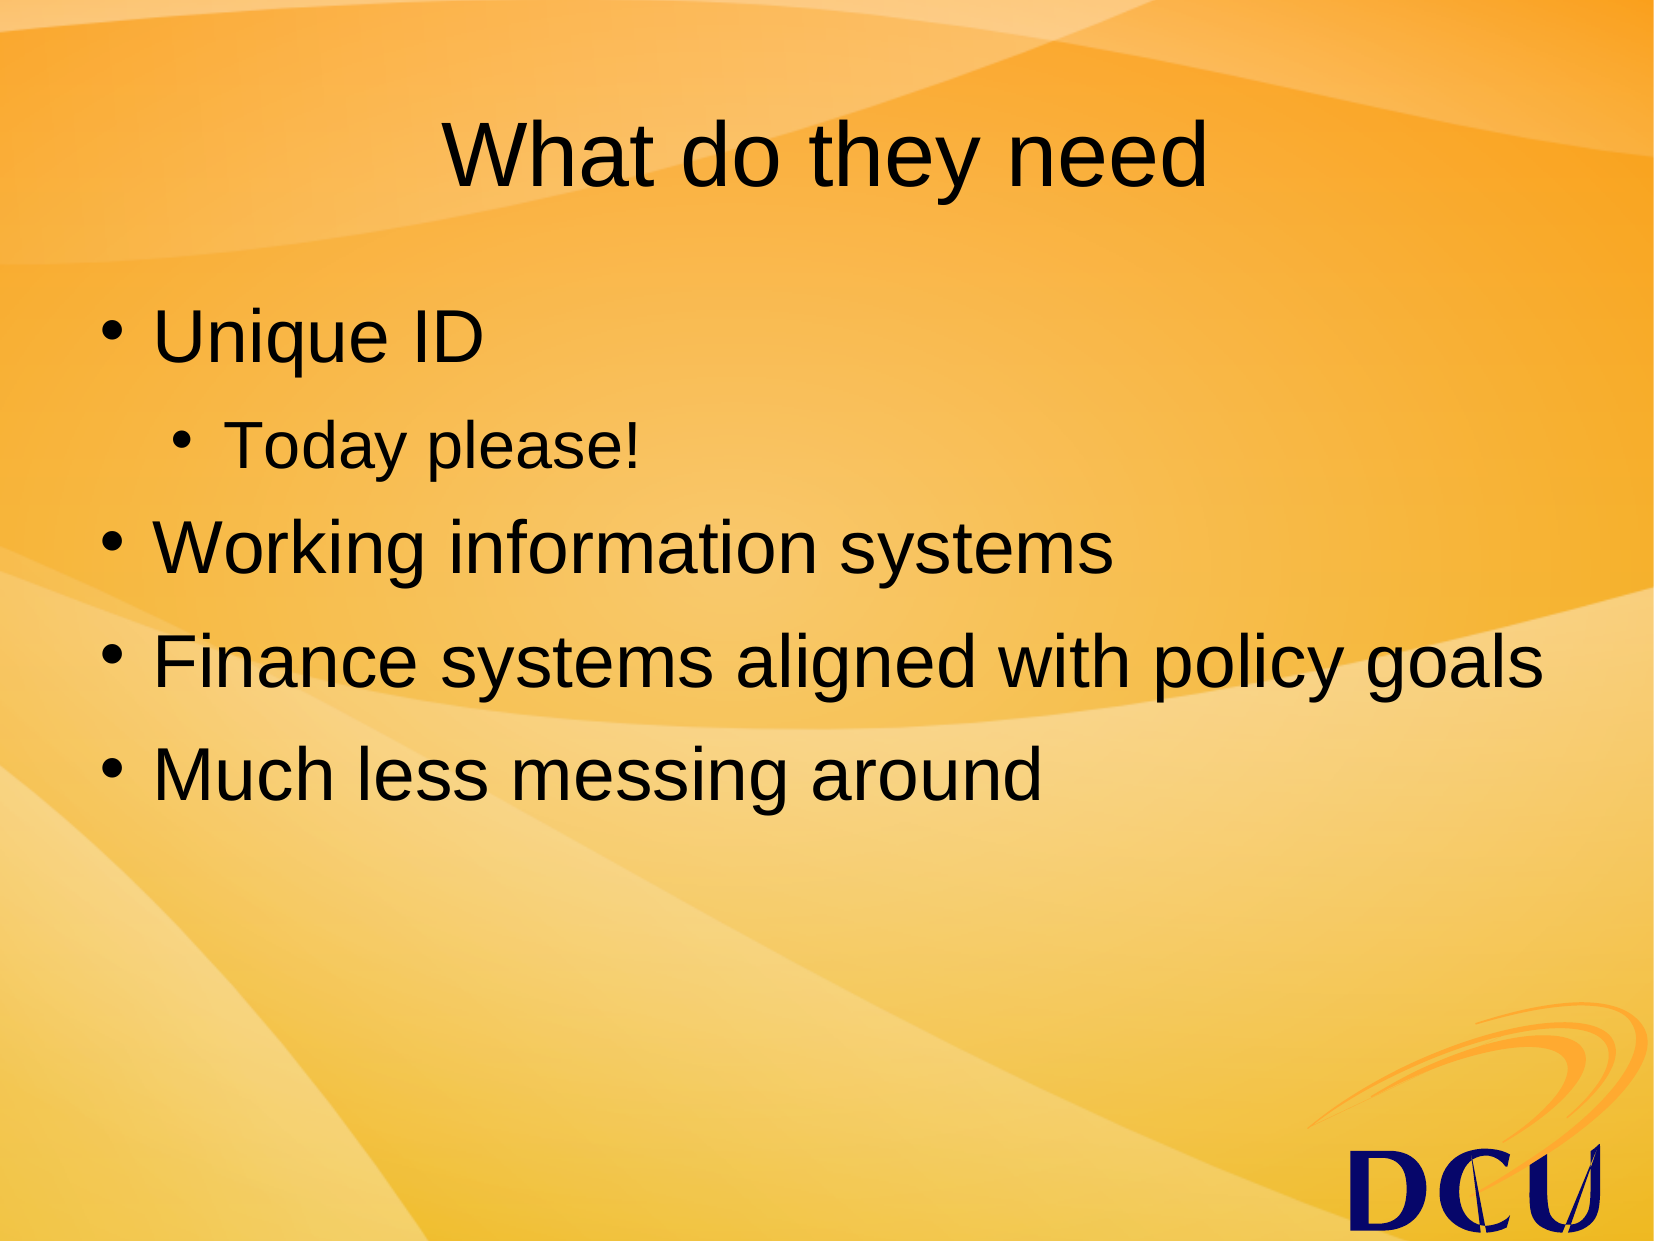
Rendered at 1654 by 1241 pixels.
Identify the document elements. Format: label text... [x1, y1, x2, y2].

list Unique ID Today please! Working information systems Finance systems aligned with policy goals Much less messing around [82, 290, 1571, 1109]
title What do they need [82, 49, 1571, 257]
picture [0, 0, 1654, 1241]
